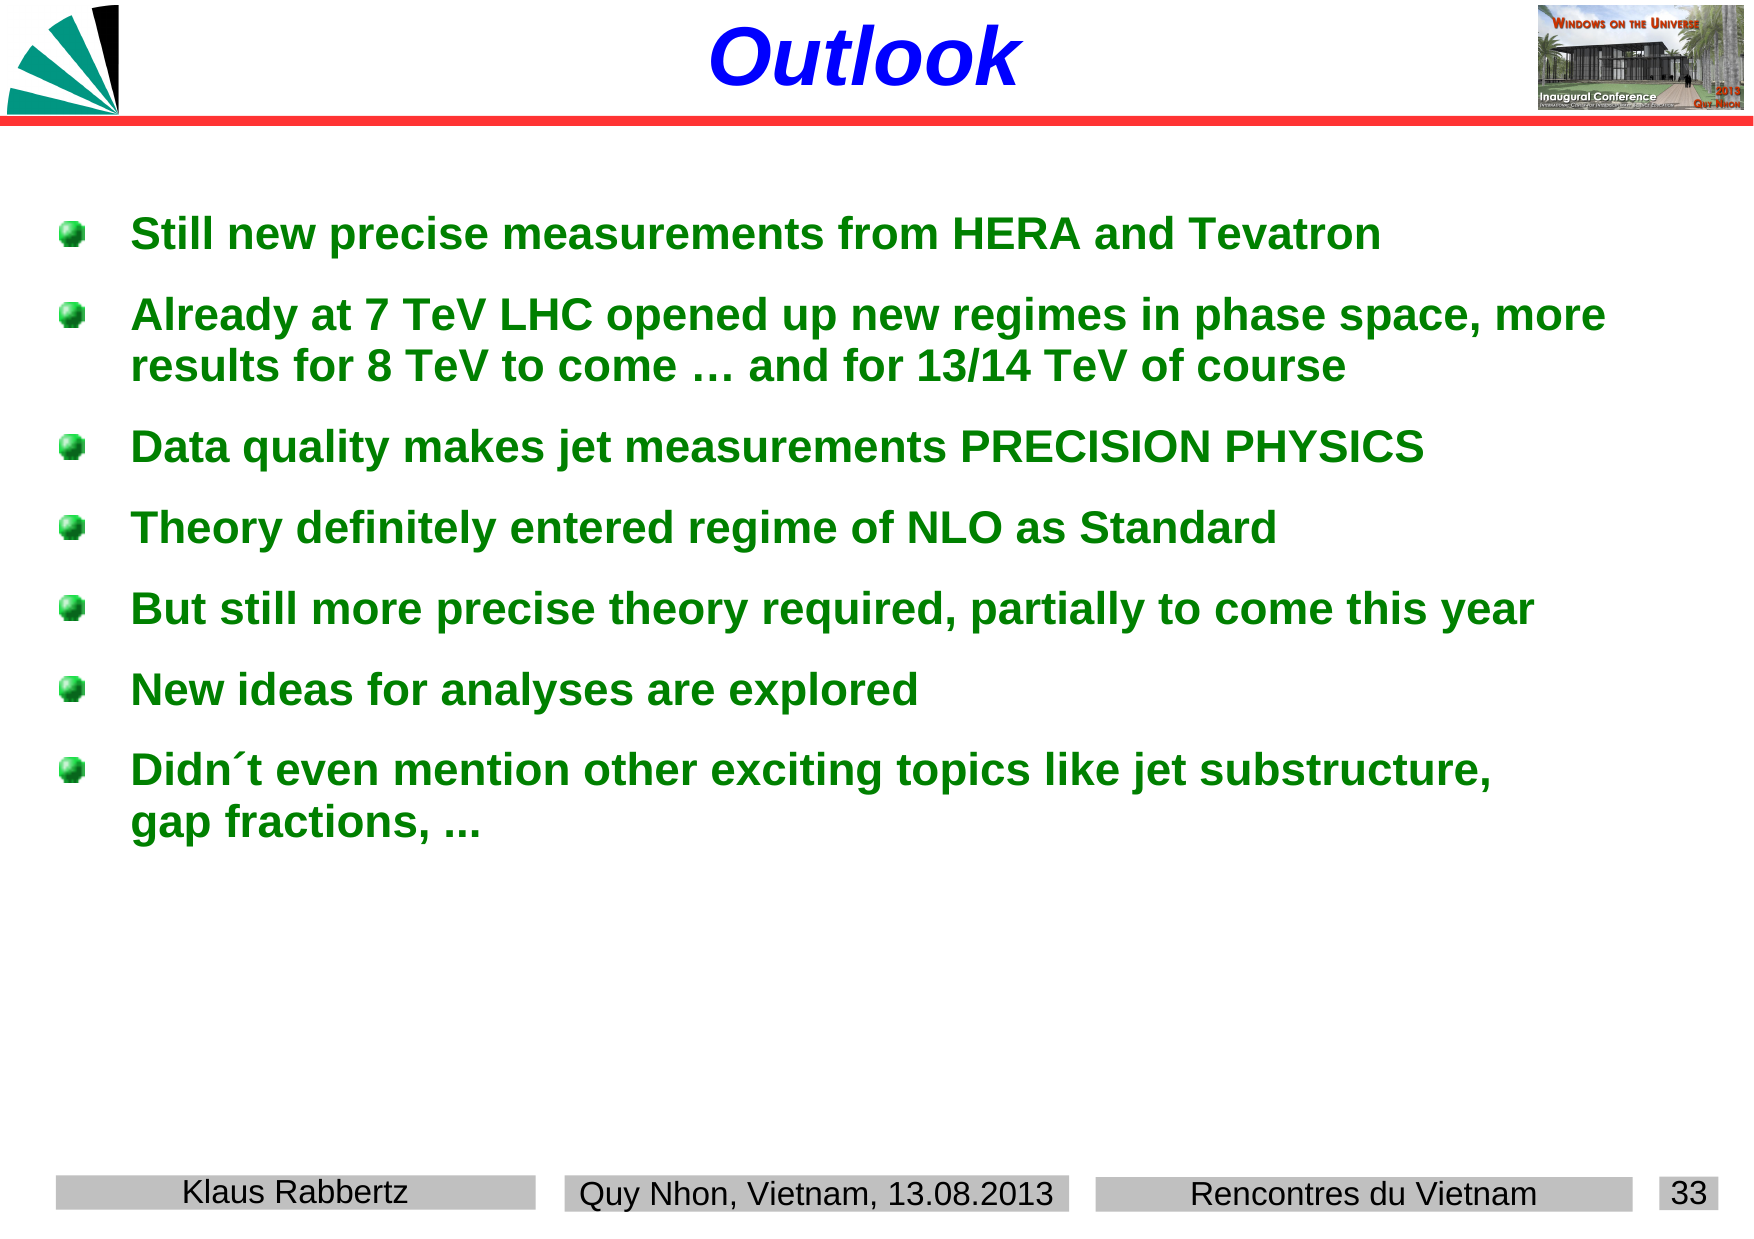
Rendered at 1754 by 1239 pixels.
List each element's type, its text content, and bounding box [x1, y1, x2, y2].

picture [7, 5, 119, 116]
picture [1606, 5, 1744, 110]
list Still new precise measurements from HERA and Tevatron Already at 7 TeV LHC opened up new regimes in phase space, more results for 8 TeV to come … and for 13/14 TeV of course Data quality makes jet measurements PRECISION PHYSICS Theory definitely entered regime of NLO as Standard But still more precise theory required, partially to come this year New ideas for analyses are explored Didn´t even mention other exciting topics like jet substructure, gap fractions, ... [47, 208, 1731, 847]
title Outlook [123, 0, 1606, 114]
